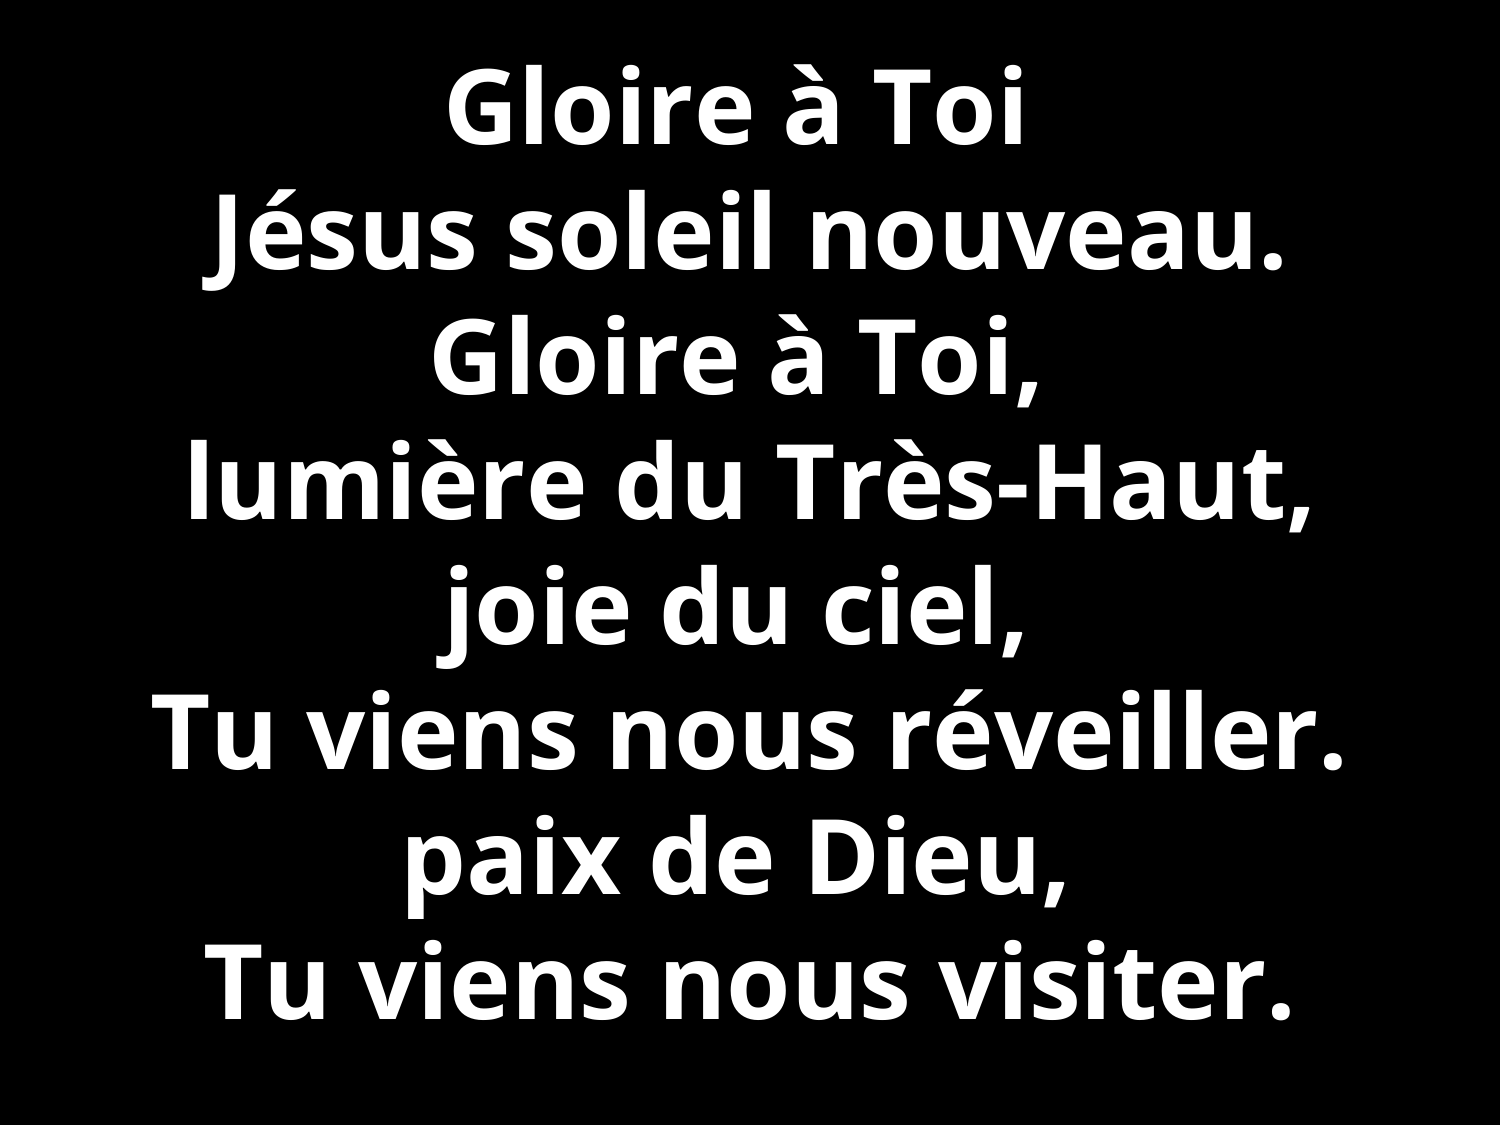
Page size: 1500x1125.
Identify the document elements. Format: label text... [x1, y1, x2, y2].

text_box Gloire à Toi Jésus soleil nouveau. Gloire à Toi, lumière du Très-Haut, joie du ciel, Tu viens nous réveiller. paix de Dieu, Tu viens nous visiter. [0, 30, 1500, 556]
